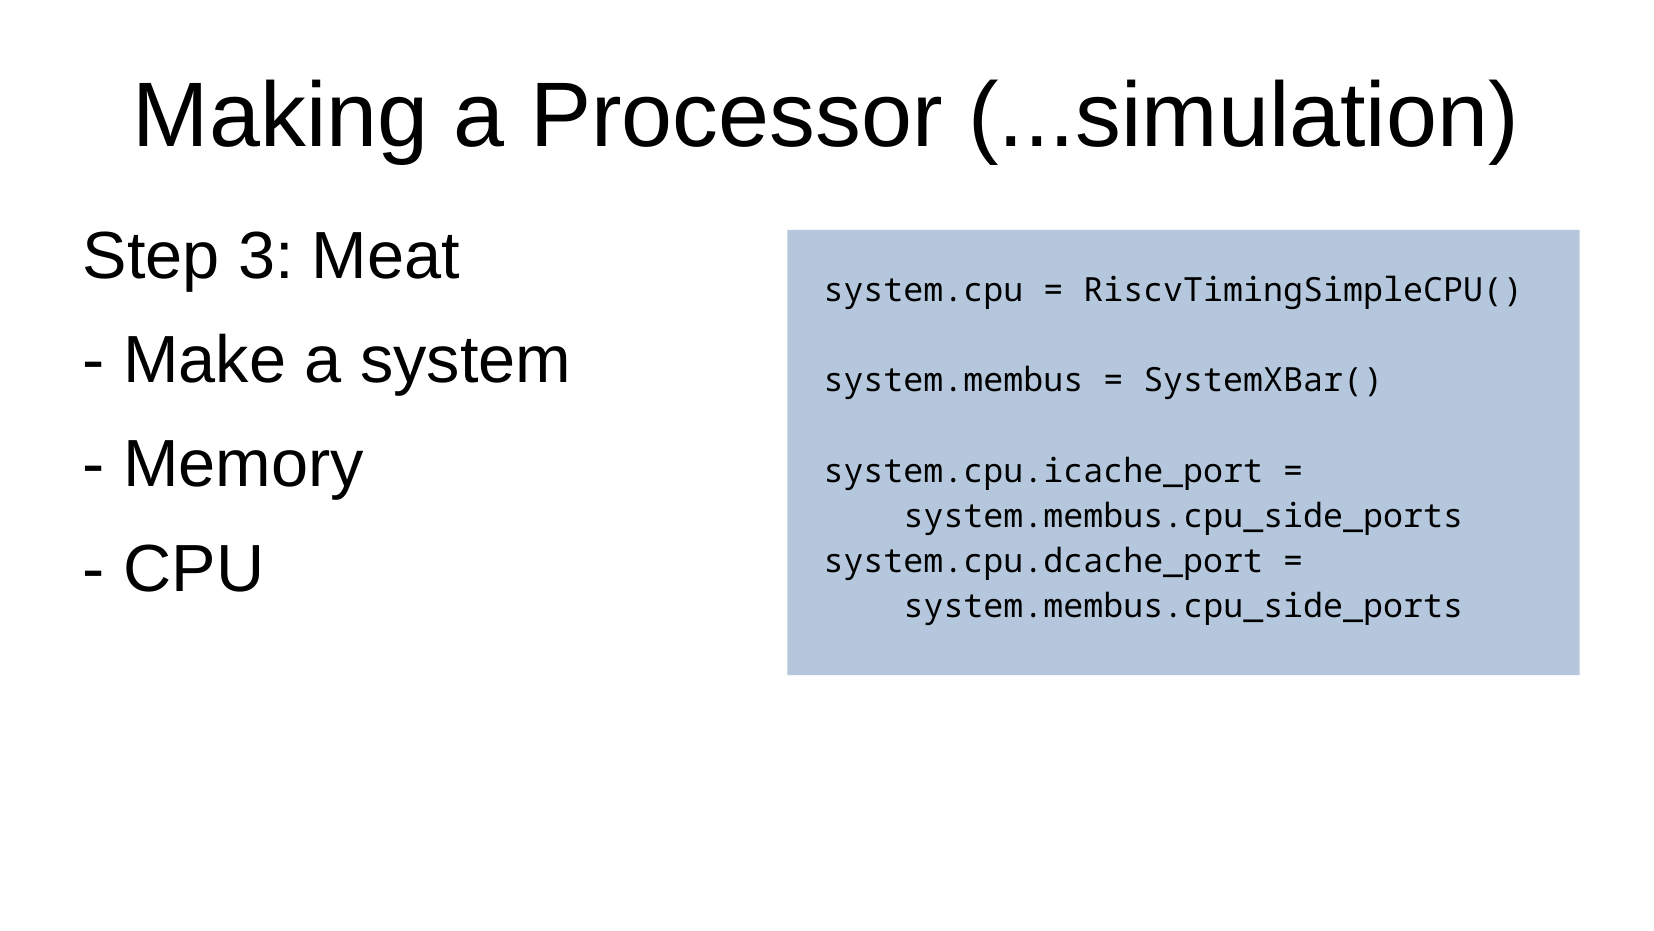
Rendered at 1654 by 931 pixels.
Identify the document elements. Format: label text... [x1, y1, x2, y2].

list Step 3: Meat - Make a system - Memory - CPU [82, 217, 809, 863]
text_box system.cpu = RiscvTimingSimpleCPU() system.membus = SystemXBar() system.cpu.icache_port = system.membus.cpu_side_ports system.cpu.dcache_port = system.membus.cpu_side_ports [787, 229, 1580, 676]
title Making a Processor (...simulation) [82, 37, 1571, 193]
